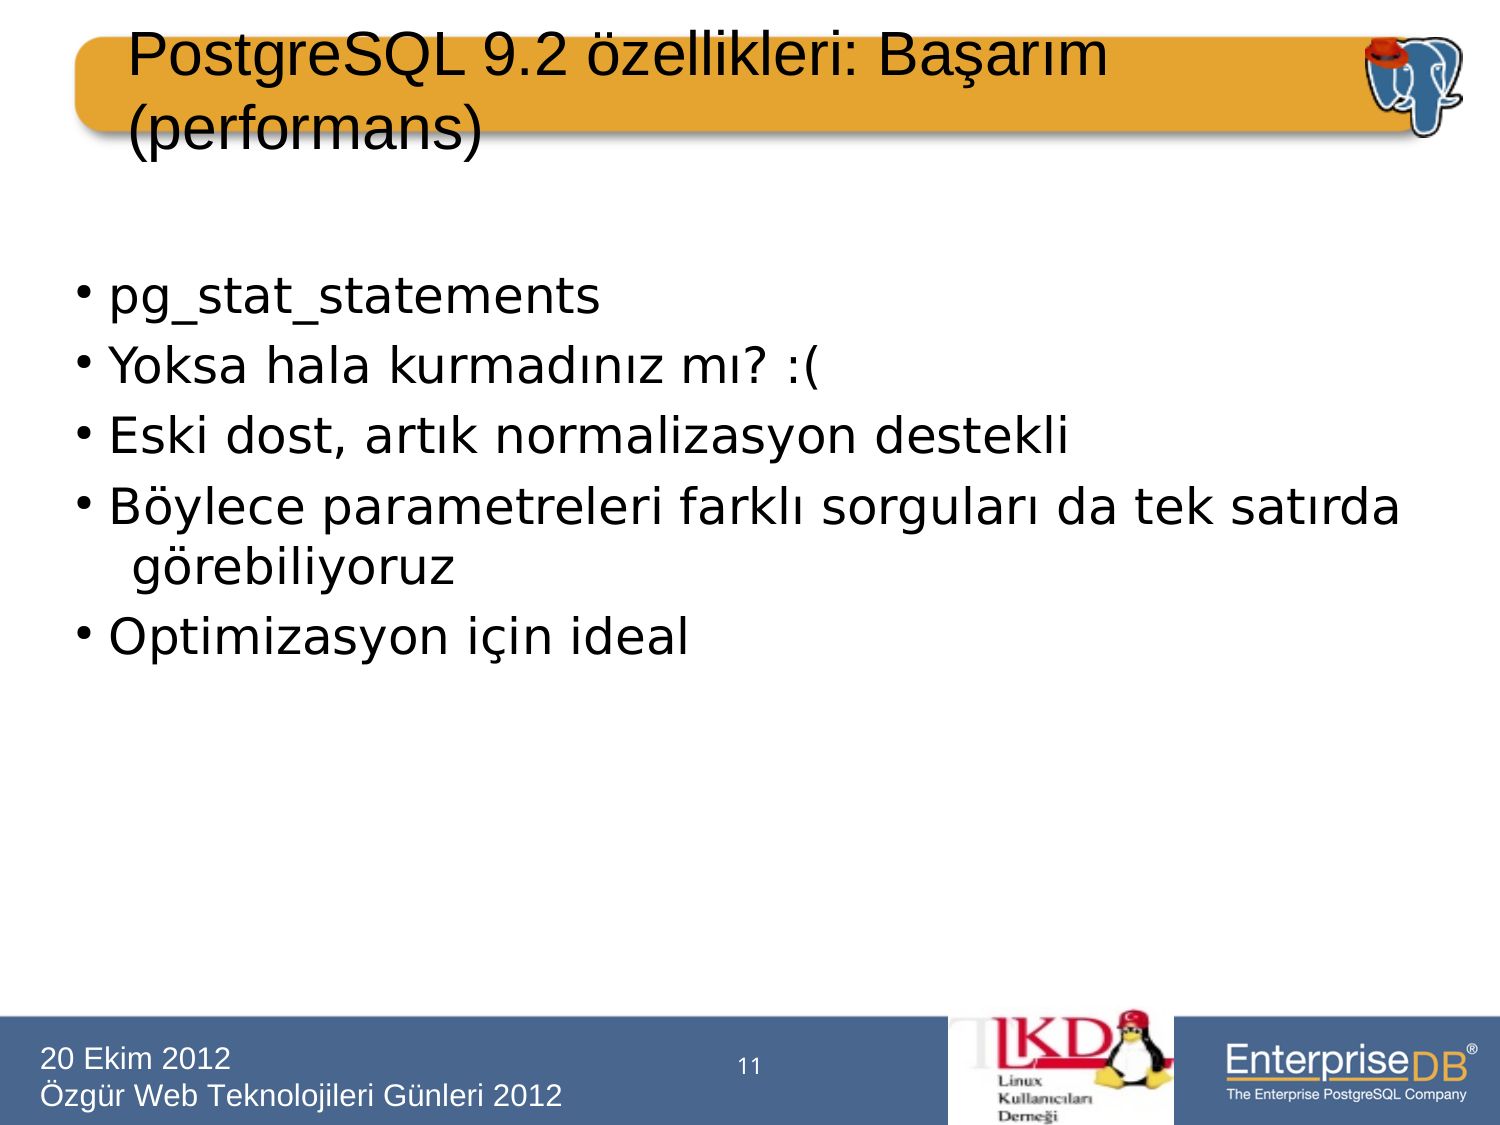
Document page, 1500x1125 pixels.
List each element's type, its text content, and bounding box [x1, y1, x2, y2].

picture [0, 0, 1500, 1125]
title PostgreSQL 9.2 özellikleri: Başarım (performans) [112, 4, 1388, 171]
list pg_stat_statements Yoksa hala kurmadınız mı? :( Eski dost, artık normalizasyon destekli Böylece parametreleri farklı sorguları da tek satırda görebiliyoruz Optimizasyon için ideal [75, 263, 1425, 1006]
